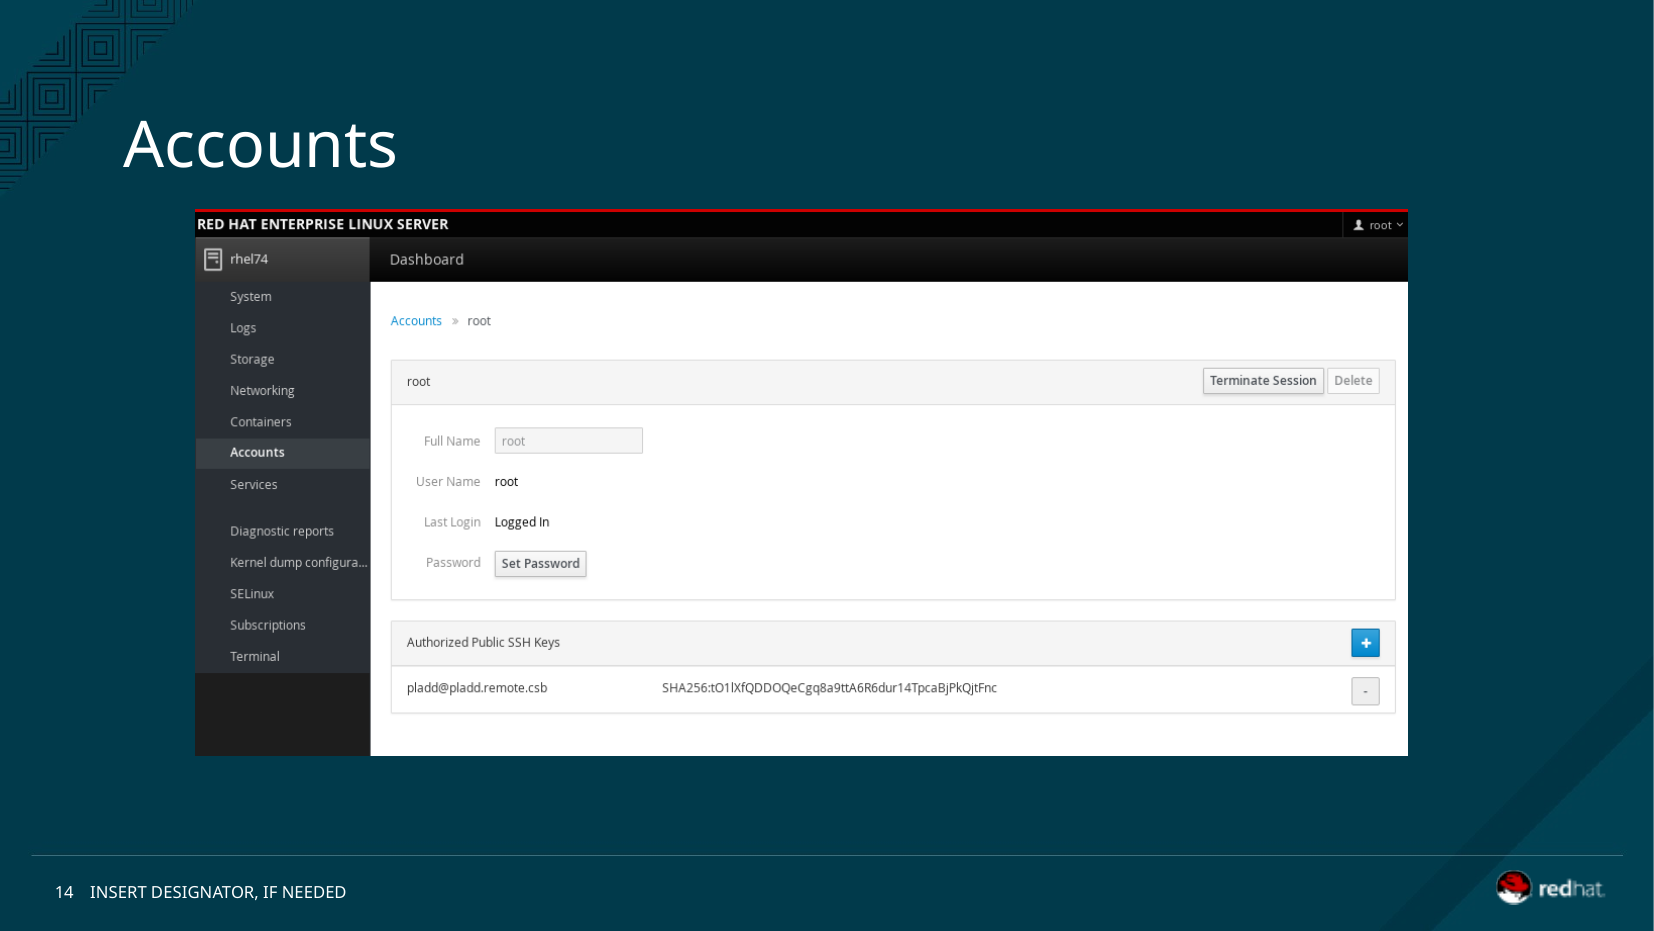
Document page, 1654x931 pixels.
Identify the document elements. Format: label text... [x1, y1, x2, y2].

picture [1540, 879, 1605, 897]
picture [70, 33, 74, 61]
title Accounts [124, 0, 1530, 187]
picture [196, 210, 1407, 755]
picture [1497, 871, 1532, 904]
